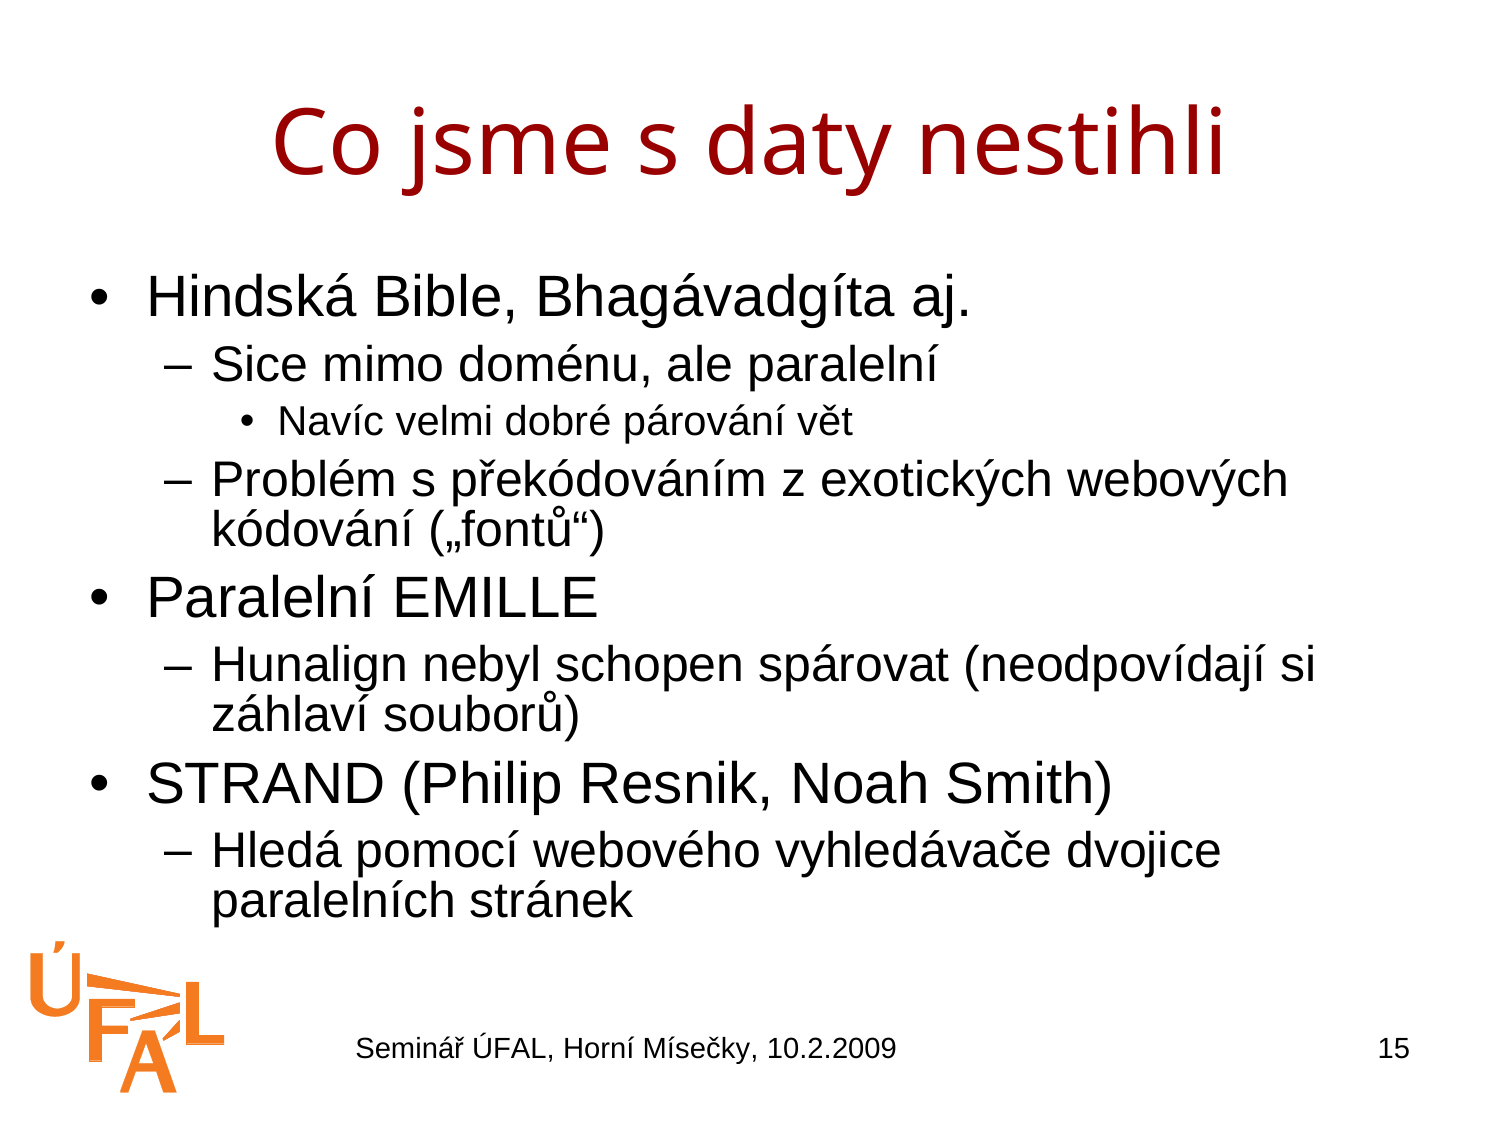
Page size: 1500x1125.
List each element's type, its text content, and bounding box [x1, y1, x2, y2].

list Hindská Bible, Bhagávadgíta aj. Sice mimo doménu, ale paralelní Navíc velmi dobré párování vět Problém s překódováním z exotických webových kódování („fontů“) Paralelní EMILLE Hunalign nebyl schopen spárovat (neodpovídají si záhlaví souborů) STRAND (Philip Resnik, Noah Smith) Hledá pomocí webového vyhledávače dvojice paralelních stránek [75, 262, 1426, 1006]
title Co jsme s daty nestihli [75, 45, 1426, 233]
